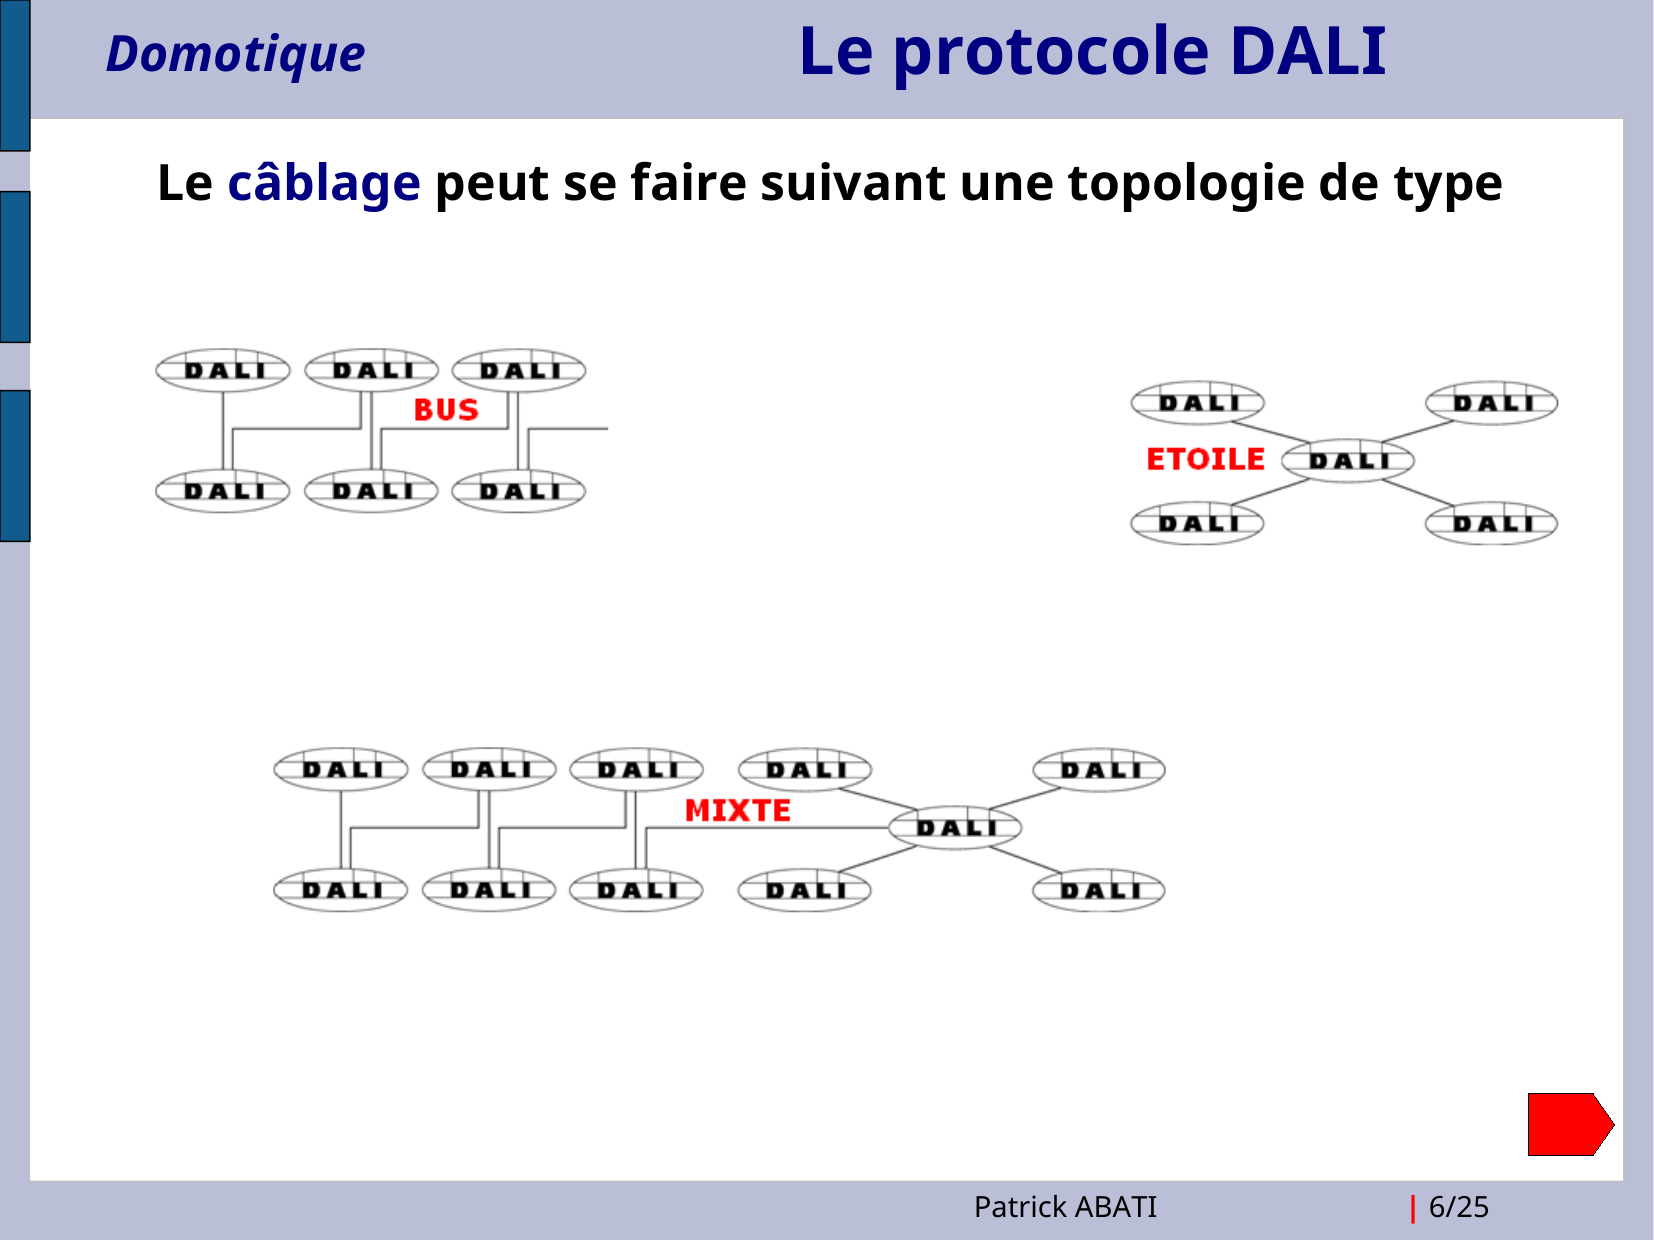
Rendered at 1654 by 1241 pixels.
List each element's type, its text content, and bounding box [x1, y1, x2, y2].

picture [154, 347, 610, 515]
text_box [1528, 1093, 1615, 1156]
picture [272, 746, 1169, 914]
text_box Le câblage peut se faire suivant une topologie de type [35, 147, 1627, 219]
picture [1125, 379, 1560, 547]
